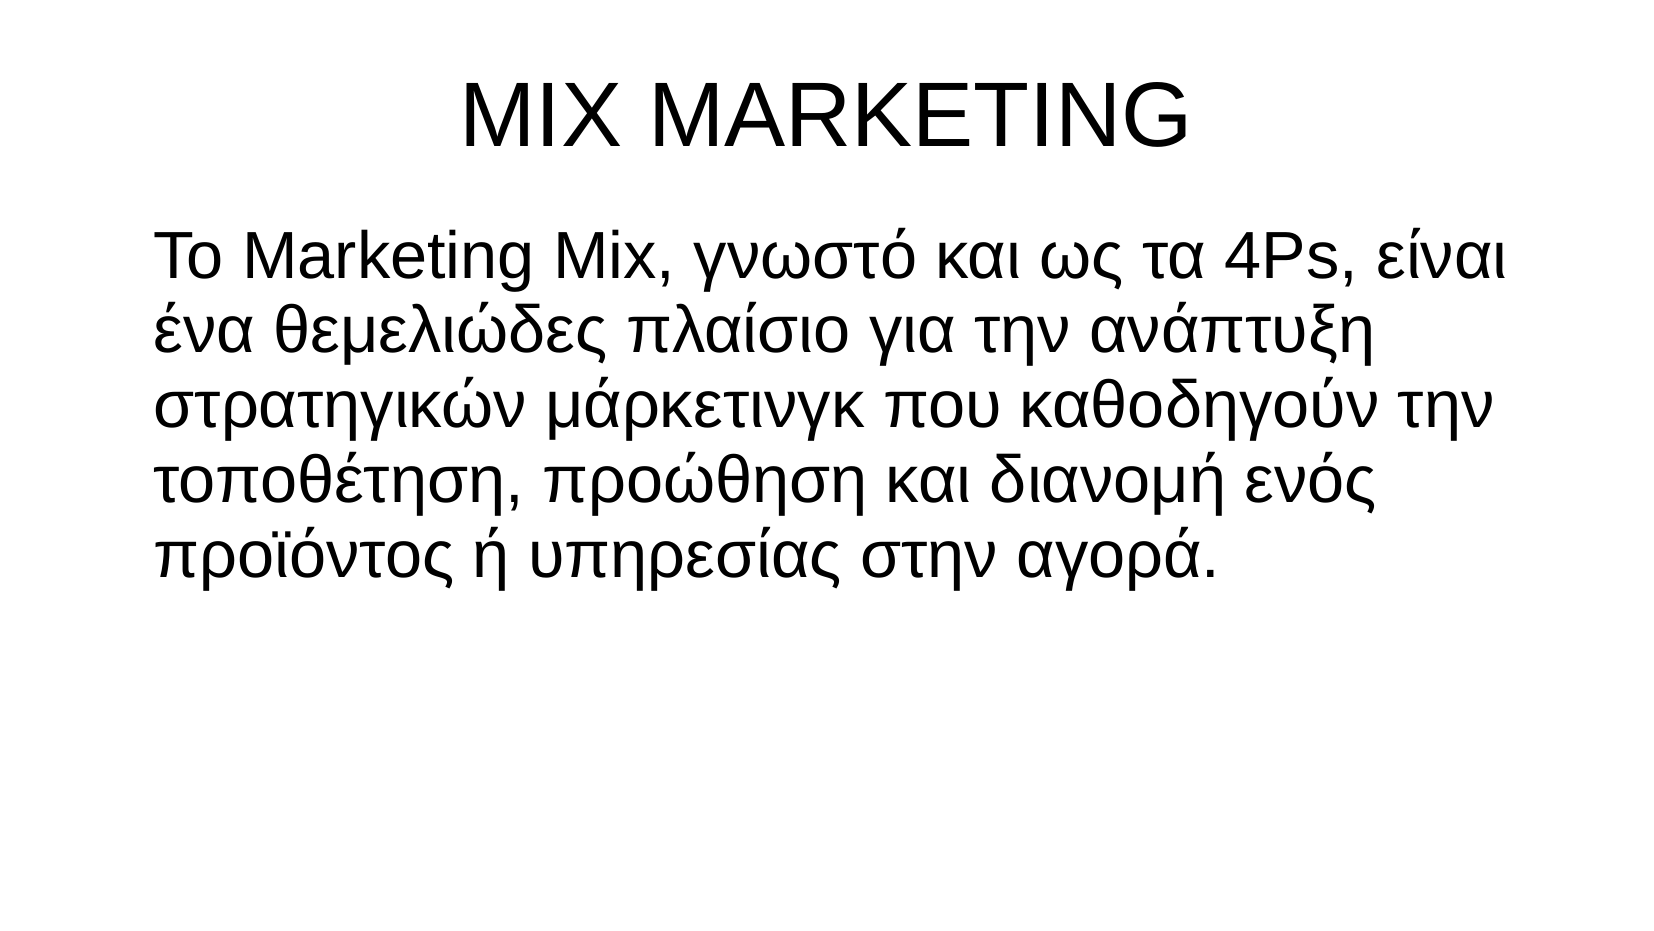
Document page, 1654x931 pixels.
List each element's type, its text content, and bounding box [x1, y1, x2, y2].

list Το Marketing Mix, γνωστό και ως τα 4Ps, είναι ένα θεμελιώδες πλαίσιο για την ανάπτυξη στρατηγικών μάρκετινγκ που καθοδηγούν την τοποθέτηση, προώθηση και διανομή ενός προϊόντος ή υπηρεσίας στην αγορά. [82, 217, 1571, 758]
title MIX MARKETING [82, 37, 1571, 193]
